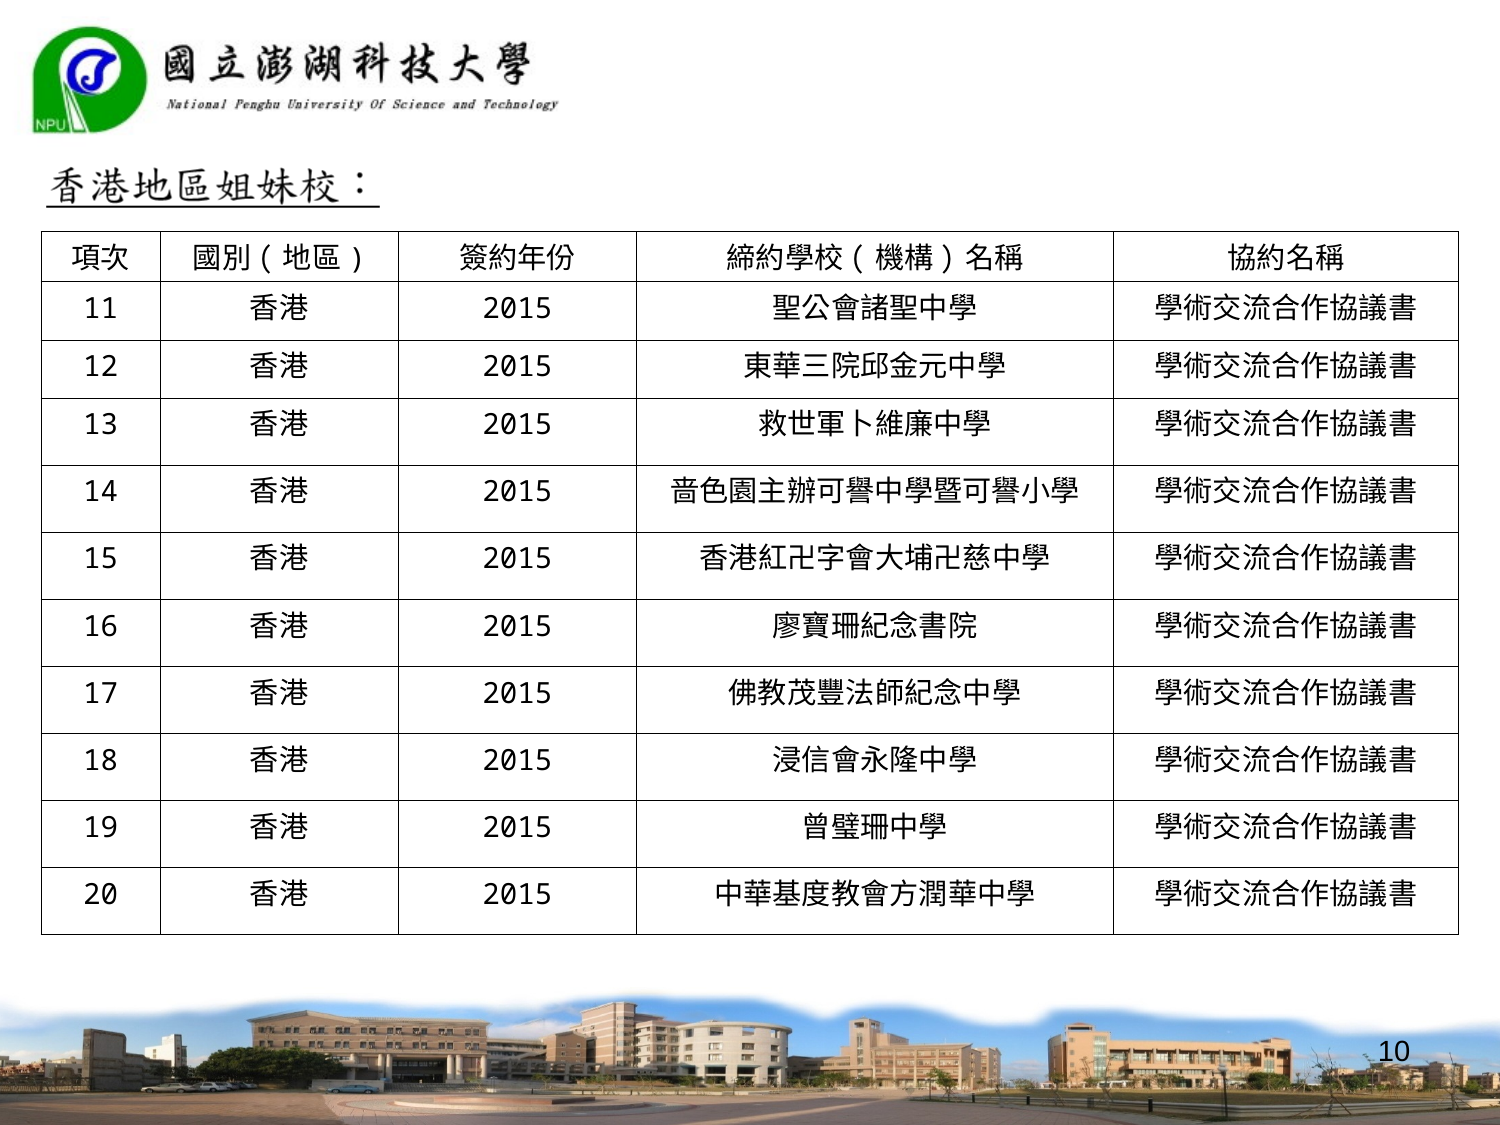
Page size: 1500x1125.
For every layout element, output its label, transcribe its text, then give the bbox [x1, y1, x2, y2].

table_cell 啬色園主辦可譽中學暨可譽小學 [637, 466, 1113, 532]
table_cell 18 [42, 734, 160, 800]
table_cell 學術交流合作協議書 [1114, 399, 1458, 465]
table_cell 14 [42, 466, 160, 532]
table_cell 13 [42, 399, 160, 465]
table_cell 救世軍卜維廉中學 [637, 399, 1113, 465]
table_cell 佛教茂豐法師紀念中學 [637, 667, 1113, 733]
table_cell 2015 [399, 466, 636, 532]
table_header 締約學校(機構)名稱 [637, 232, 1113, 281]
picture [0, 0, 1500, 1125]
table_cell 2015 [399, 533, 636, 599]
table_cell 香港 [161, 801, 398, 867]
table_cell 學術交流合作協議書 [1114, 341, 1458, 398]
table_cell 香港 [161, 341, 398, 398]
table_cell 學術交流合作協議書 [1114, 667, 1458, 733]
table_header 簽約年份 [399, 232, 636, 281]
table_cell 2015 [399, 399, 636, 465]
table_cell 2015 [399, 868, 636, 934]
table_cell 學術交流合作協議書 [1114, 801, 1458, 867]
table_cell 2015 [399, 341, 636, 398]
table_cell 香港 [161, 533, 398, 599]
table_cell 學術交流合作協議書 [1114, 868, 1458, 934]
table_cell 2015 [399, 282, 636, 340]
table_cell 香港 [161, 282, 398, 340]
table_cell 學術交流合作協議書 [1114, 466, 1458, 532]
table_cell 20 [42, 868, 160, 934]
table_cell 16 [42, 600, 160, 666]
table_cell 2015 [399, 734, 636, 800]
table_cell 2015 [399, 801, 636, 867]
table_cell 香港 [161, 600, 398, 666]
table_cell 11 [42, 282, 160, 340]
table_cell 香港紅卍字會大埔卍慈中學 [637, 533, 1113, 599]
table_cell 19 [42, 801, 160, 867]
table_header 項次 [42, 232, 160, 281]
table_cell 學術交流合作協議書 [1114, 533, 1458, 599]
table_cell 浸信會永隆中學 [637, 734, 1113, 800]
table_cell 中華基度教會方潤華中學 [637, 868, 1113, 934]
table_cell 12 [42, 341, 160, 398]
table_cell 廖寶珊紀念書院 [637, 600, 1113, 666]
text_box <編號> [1074, 1024, 1426, 1103]
table_header 協約名稱 [1114, 232, 1458, 281]
table_cell 學術交流合作協議書 [1114, 282, 1458, 340]
table_cell 學術交流合作協議書 [1114, 600, 1458, 666]
table_cell 2015 [399, 667, 636, 733]
table_cell 香港 [161, 466, 398, 532]
table_cell 香港 [161, 734, 398, 800]
table_cell 15 [42, 533, 160, 599]
table_cell 香港 [161, 868, 398, 934]
table_cell 香港 [161, 399, 398, 465]
table_cell 聖公會諸聖中學 [637, 282, 1113, 340]
table_header 國別(地區) [161, 232, 398, 281]
table_cell 2015 [399, 600, 636, 666]
table_cell 學術交流合作協議書 [1114, 734, 1458, 800]
table_cell 曾璧珊中學 [637, 801, 1113, 867]
table_cell 17 [42, 667, 160, 733]
table_cell 東華三院邱金元中學 [637, 341, 1113, 398]
table_cell 香港 [161, 667, 398, 733]
